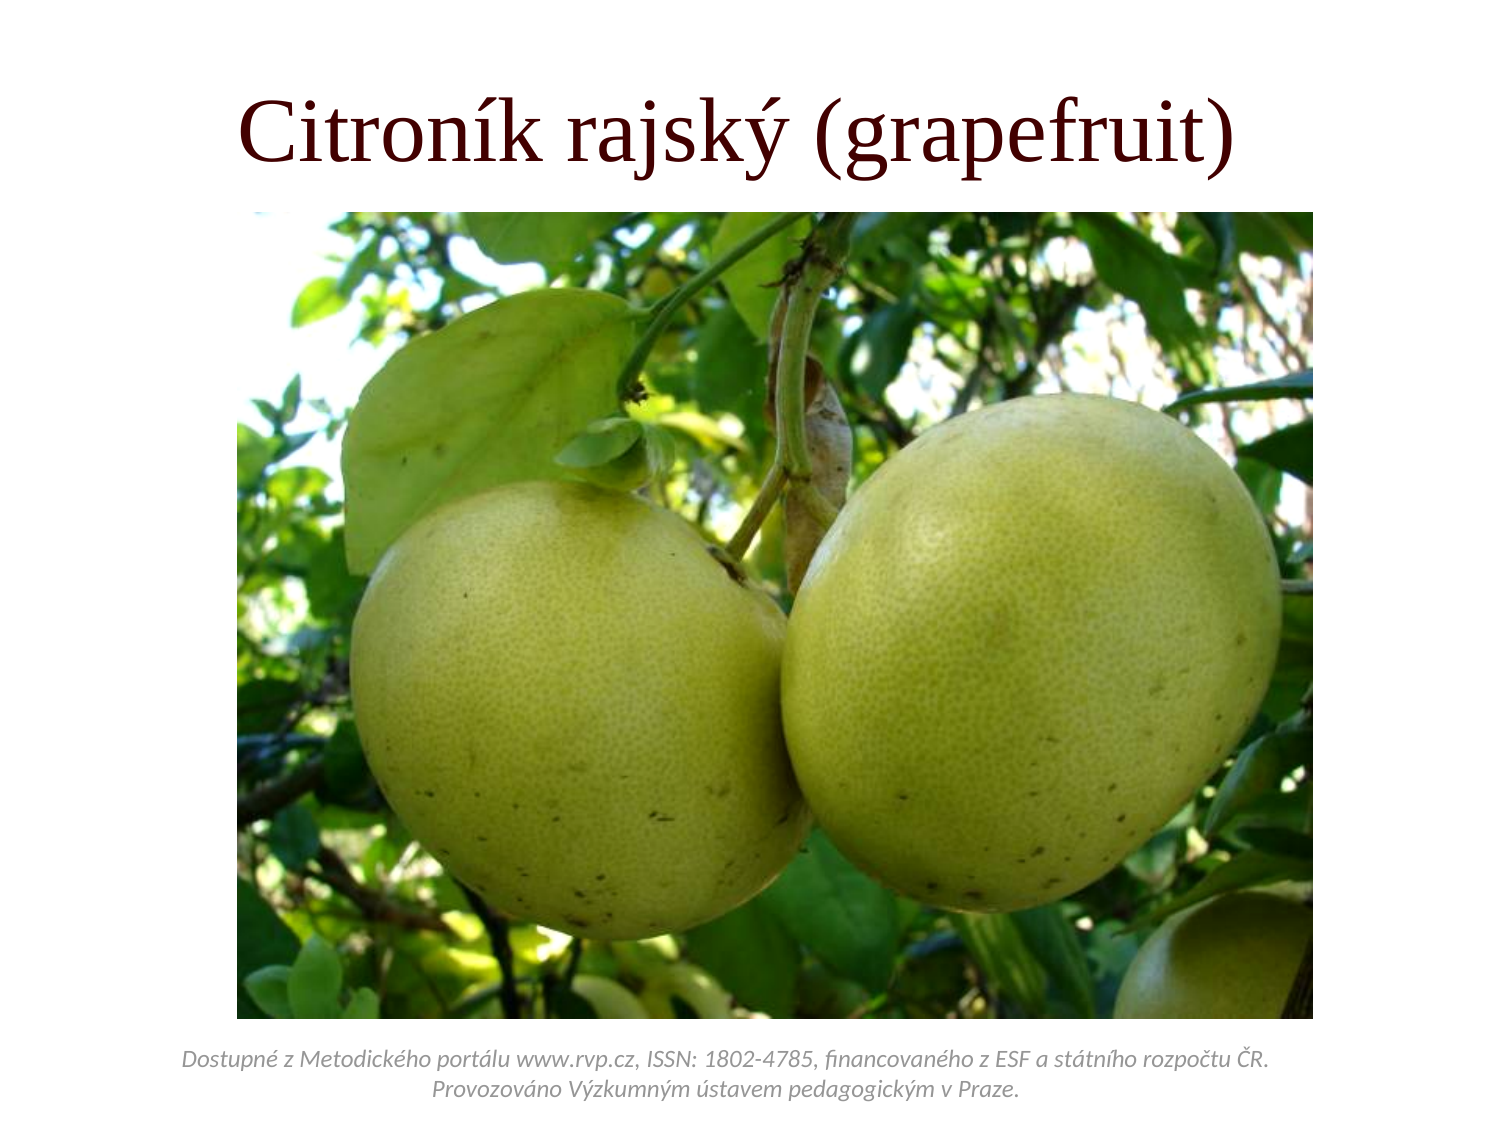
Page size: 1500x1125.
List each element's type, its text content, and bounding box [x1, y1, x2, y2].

title Citroník rajský (grapefruit) [62, 0, 1413, 188]
picture [237, 212, 1313, 1019]
text_box Dostupné z Metodického portálu www.rvp.cz, ISSN: 1802-4785, financovaného z ESF a státního rozpočtu ČR. Provozováno Výzkumným ústavem pedagogickým v Praze. [105, 1042, 1348, 1103]
